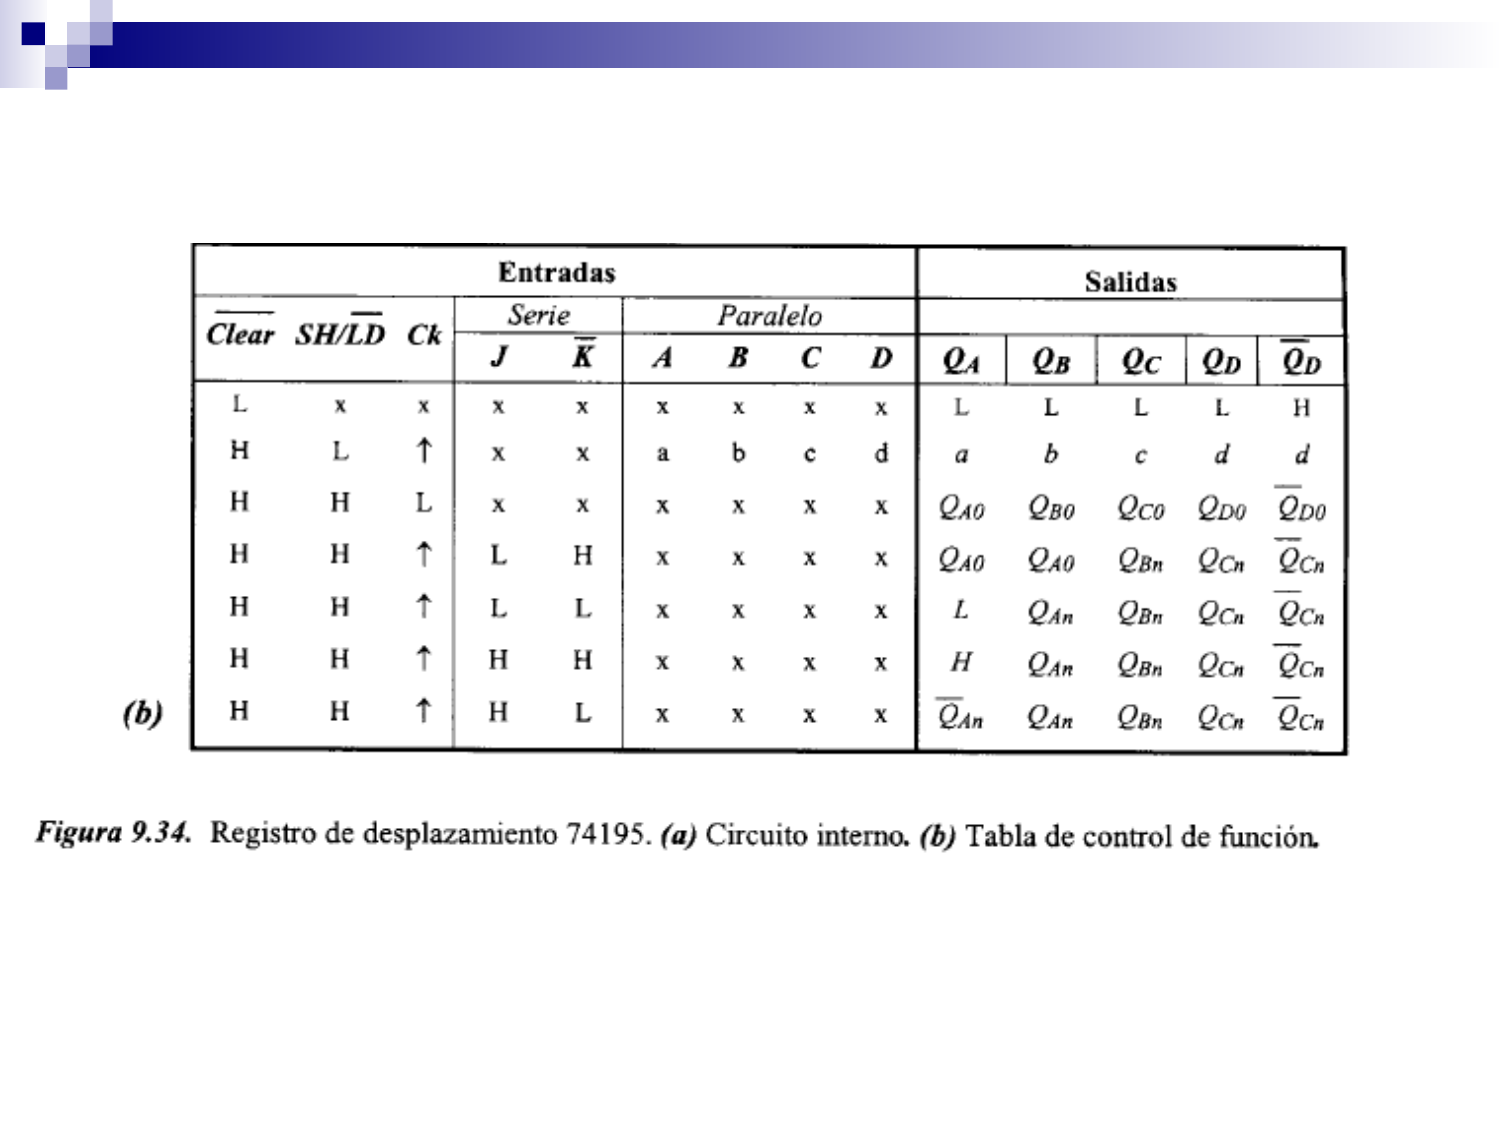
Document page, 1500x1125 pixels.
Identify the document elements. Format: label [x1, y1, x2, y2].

picture [29, 243, 1413, 888]
